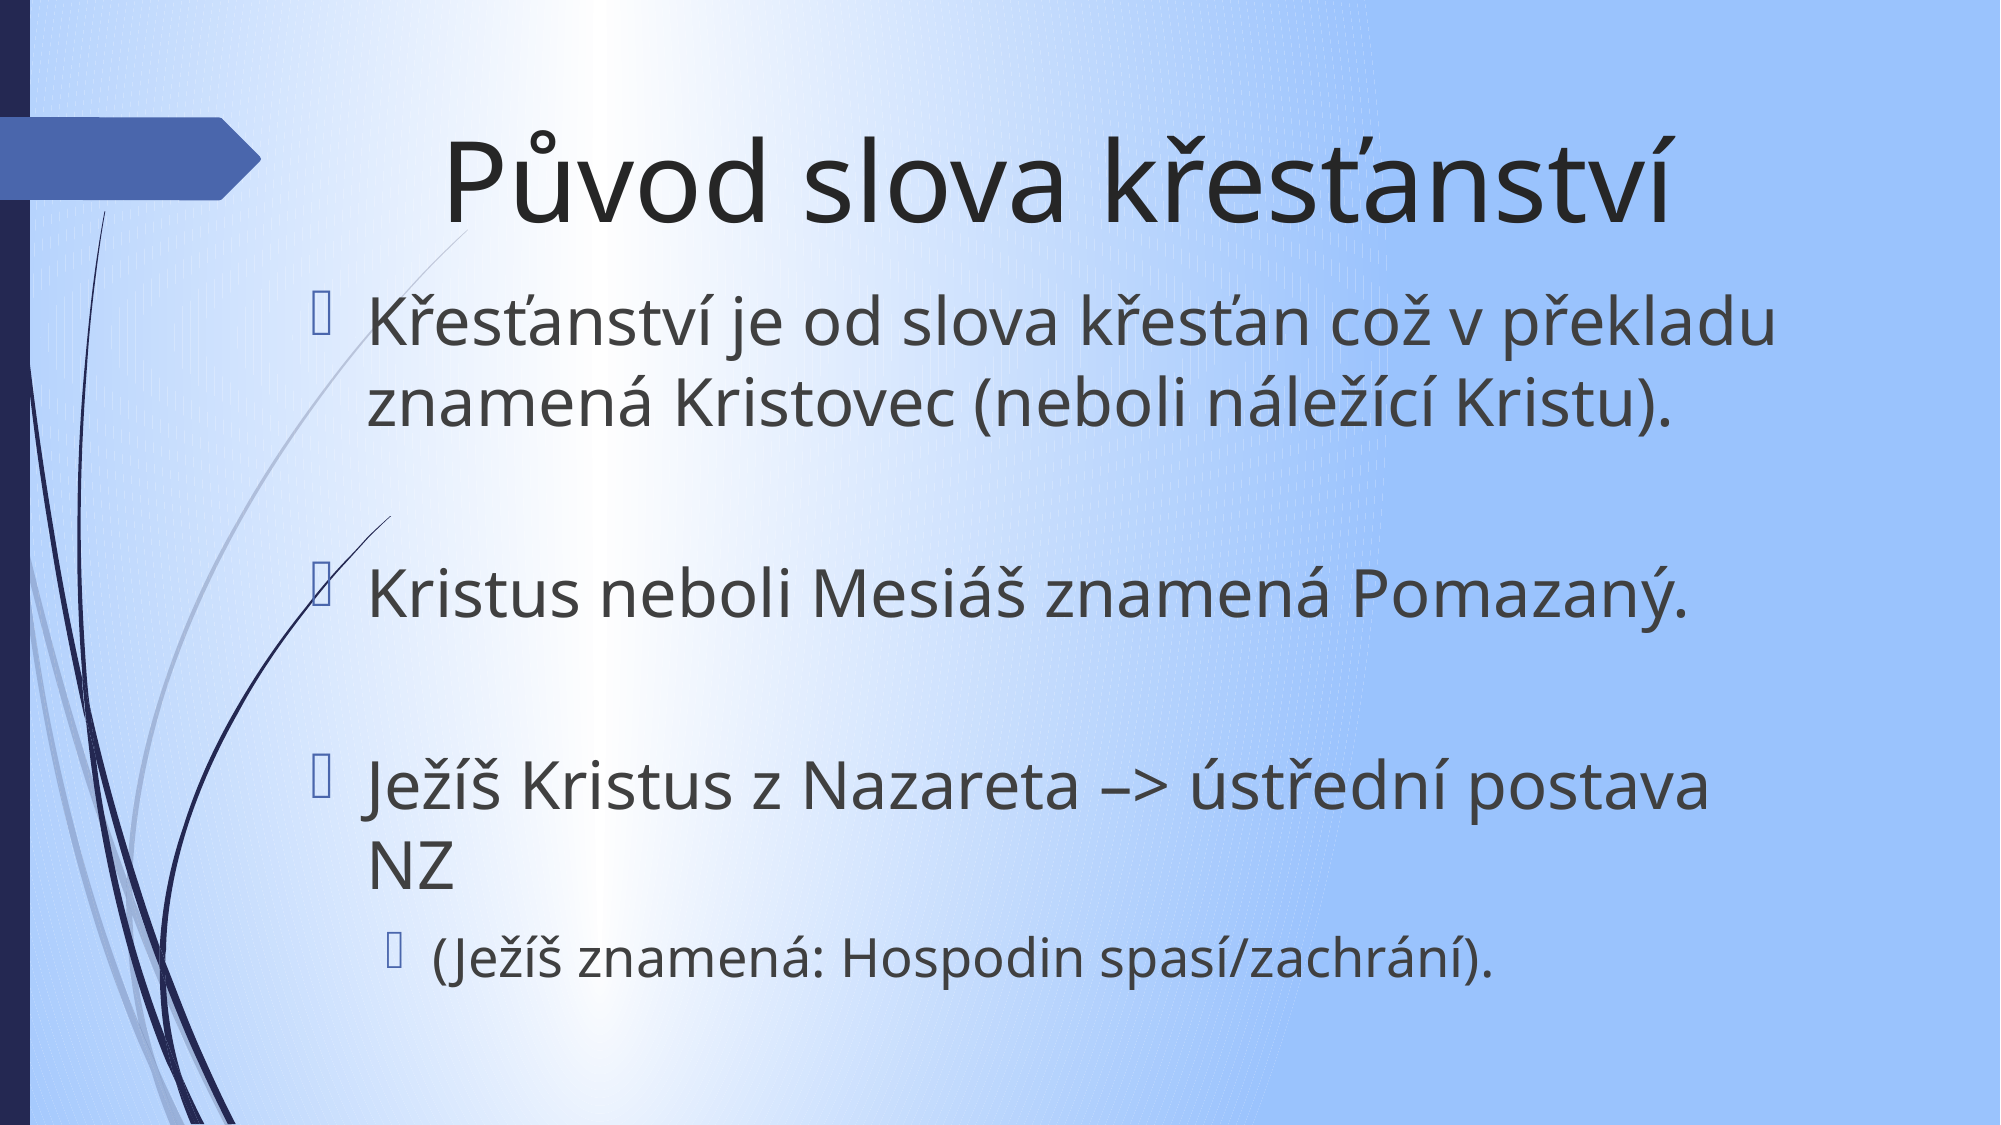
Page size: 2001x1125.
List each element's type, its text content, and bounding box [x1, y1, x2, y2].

title Původ slova křesťanství [425, 102, 1888, 313]
list Křesťanství je od slova křesťan což v překladu znamená Kristovec (neboli náležící Kristu). Kristus neboli Mesiáš znamená Pomazaný. Ježíš Kristus z Nazareta –> ústřední postava NZ (Ježíš znamená: Hospodin spasí/zachrání). [295, 271, 1831, 1045]
